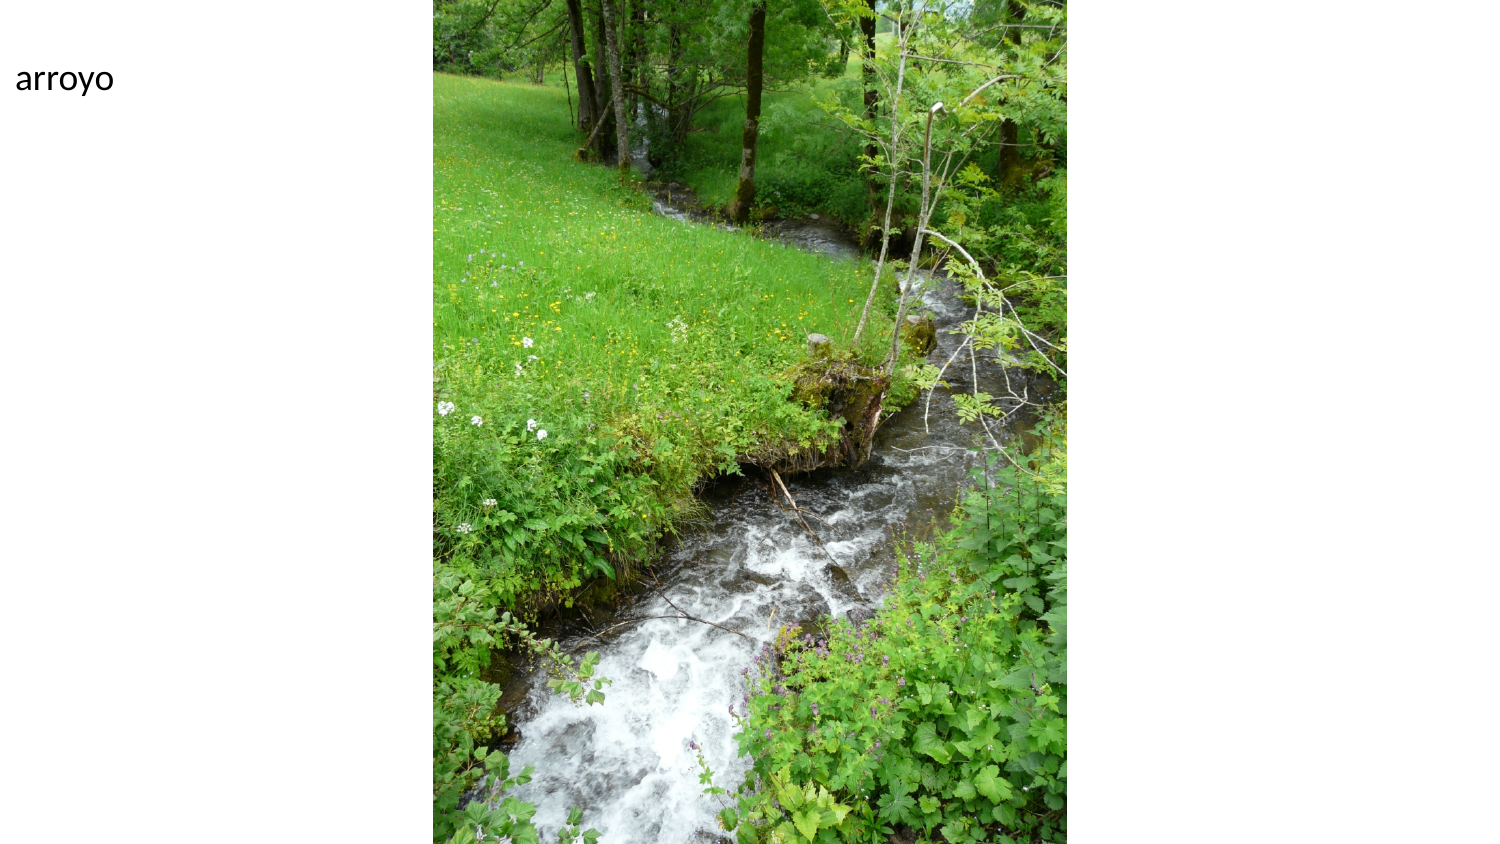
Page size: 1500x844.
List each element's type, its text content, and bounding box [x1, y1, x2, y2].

text_box arroyo [0, 0, 433, 469]
picture [433, 0, 1067, 844]
